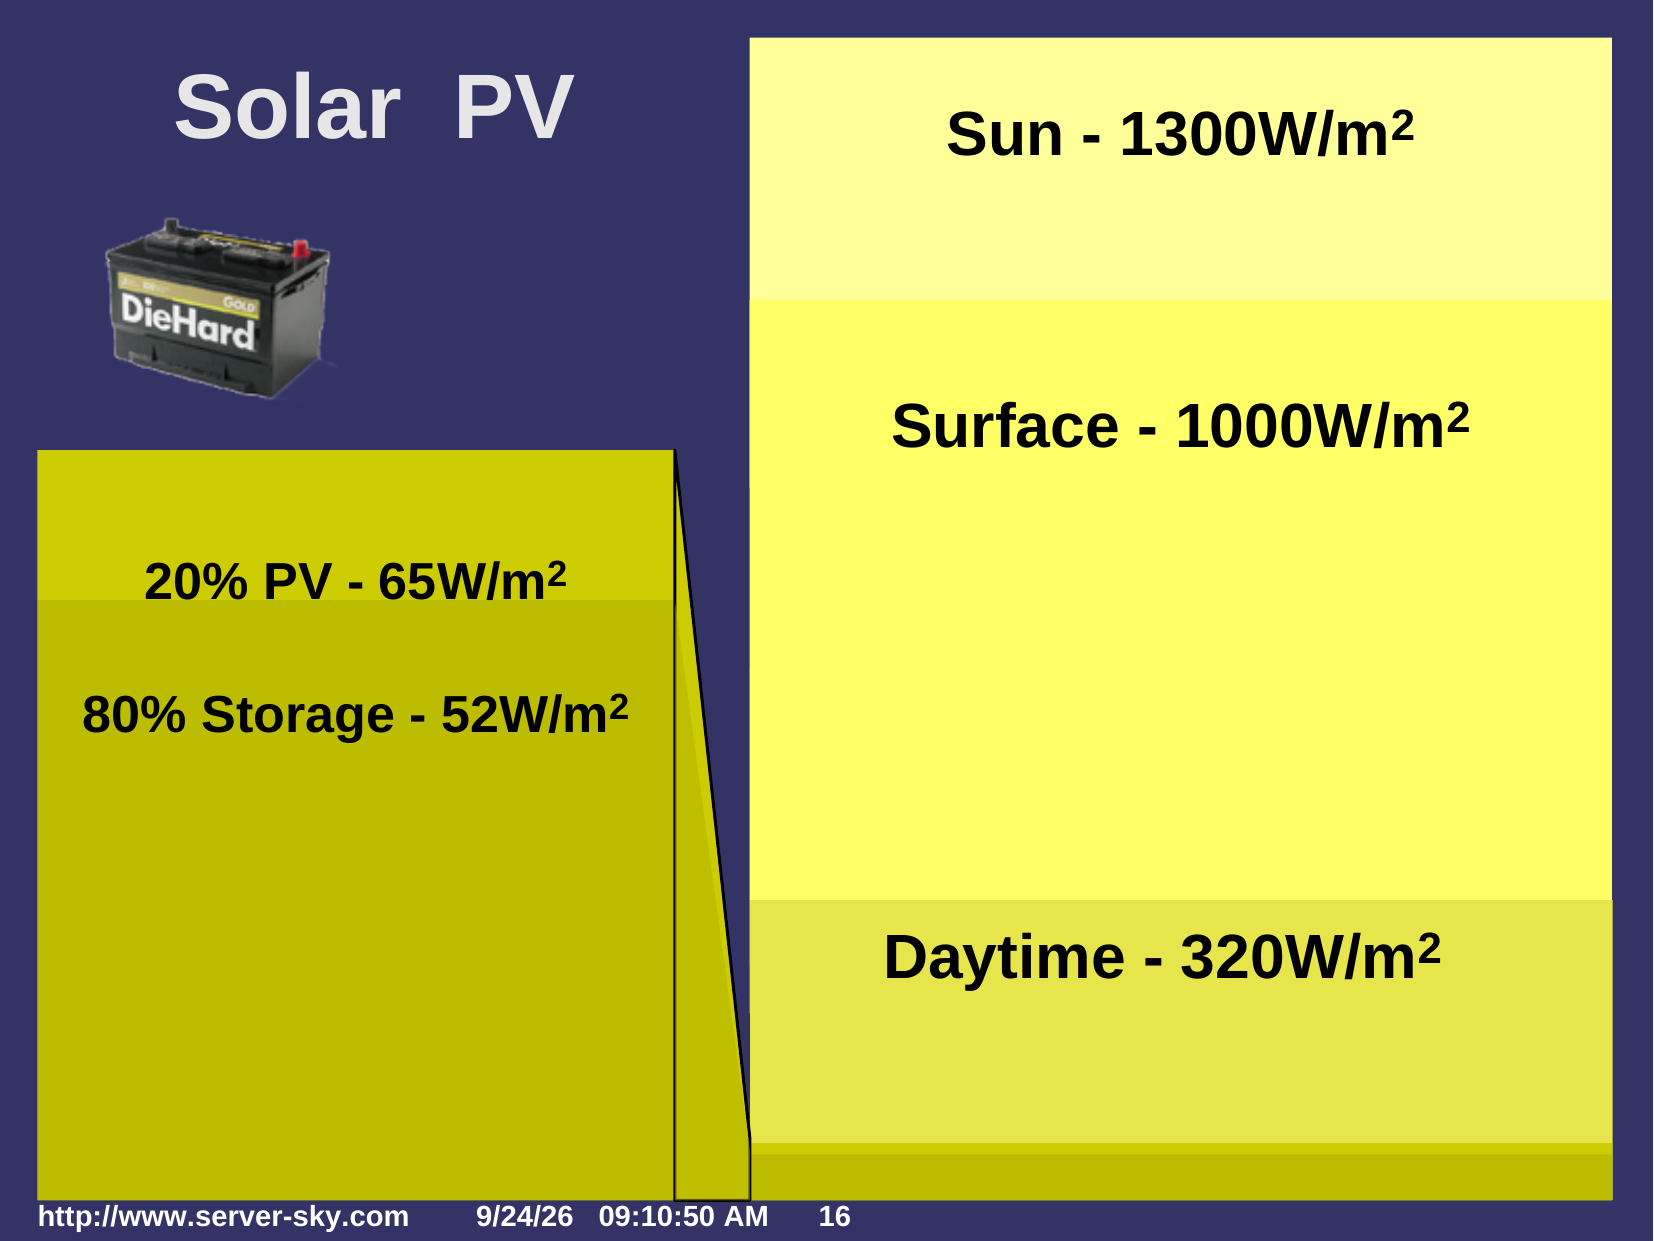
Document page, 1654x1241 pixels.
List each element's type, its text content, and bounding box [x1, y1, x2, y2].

text_box Daytime - 320W/m2 [749, 900, 1612, 1013]
text_box [674, 450, 1613, 1201]
title Solar PV [0, 37, 750, 177]
picture [104, 214, 338, 413]
text_box 20% PV - 65W/m2 [37, 450, 674, 600]
text_box Sun - 1300W/m2 [749, 37, 1612, 300]
text_box Surface - 1000W/m2 [749, 300, 1612, 900]
text_box 80% Storage - 52W/m2 [37, 600, 674, 1201]
